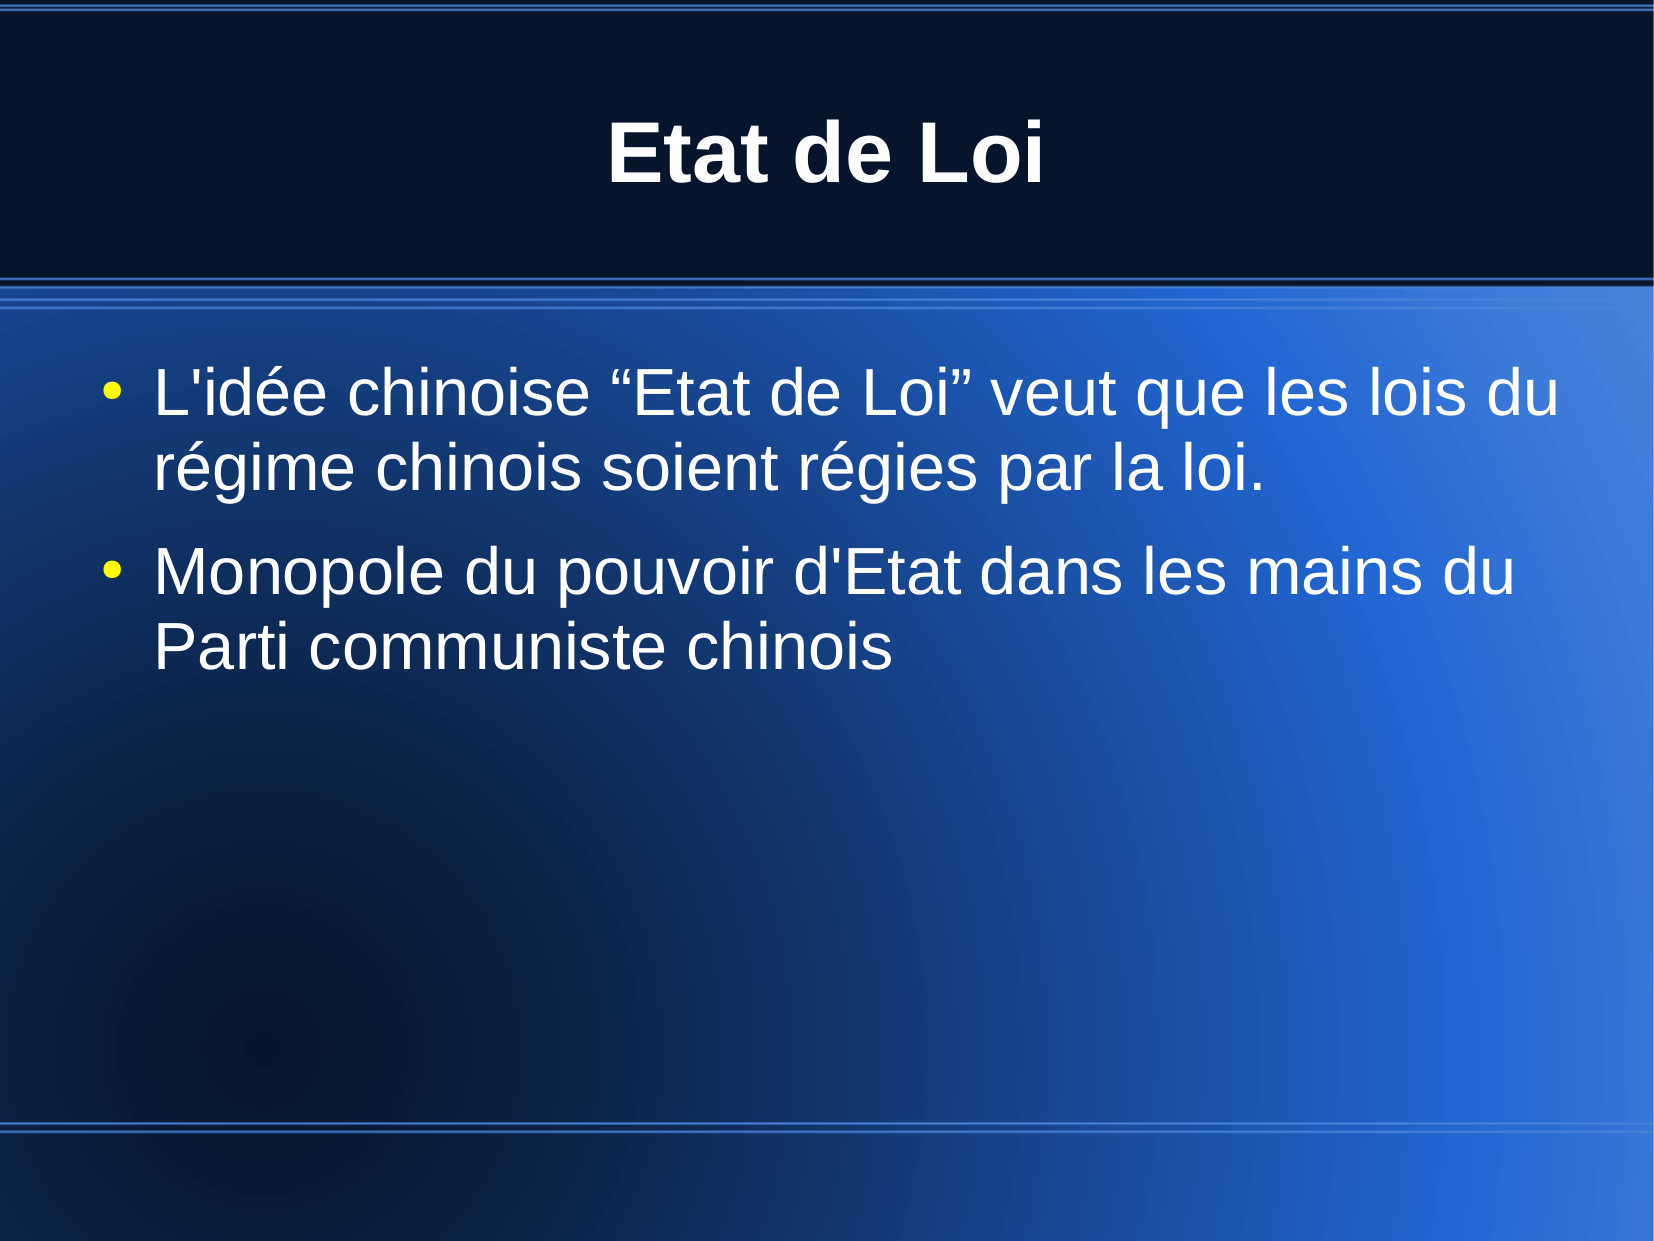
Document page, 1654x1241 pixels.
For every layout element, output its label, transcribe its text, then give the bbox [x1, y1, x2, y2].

title Etat de Loi [82, 49, 1571, 257]
list L'idée chinoise “Etat de Loi” veut que les lois du régime chinois soient régies par la loi. Monopole du pouvoir d'Etat dans les mains du Parti communiste chinois [82, 355, 1571, 1058]
picture [0, 0, 1654, 1241]
